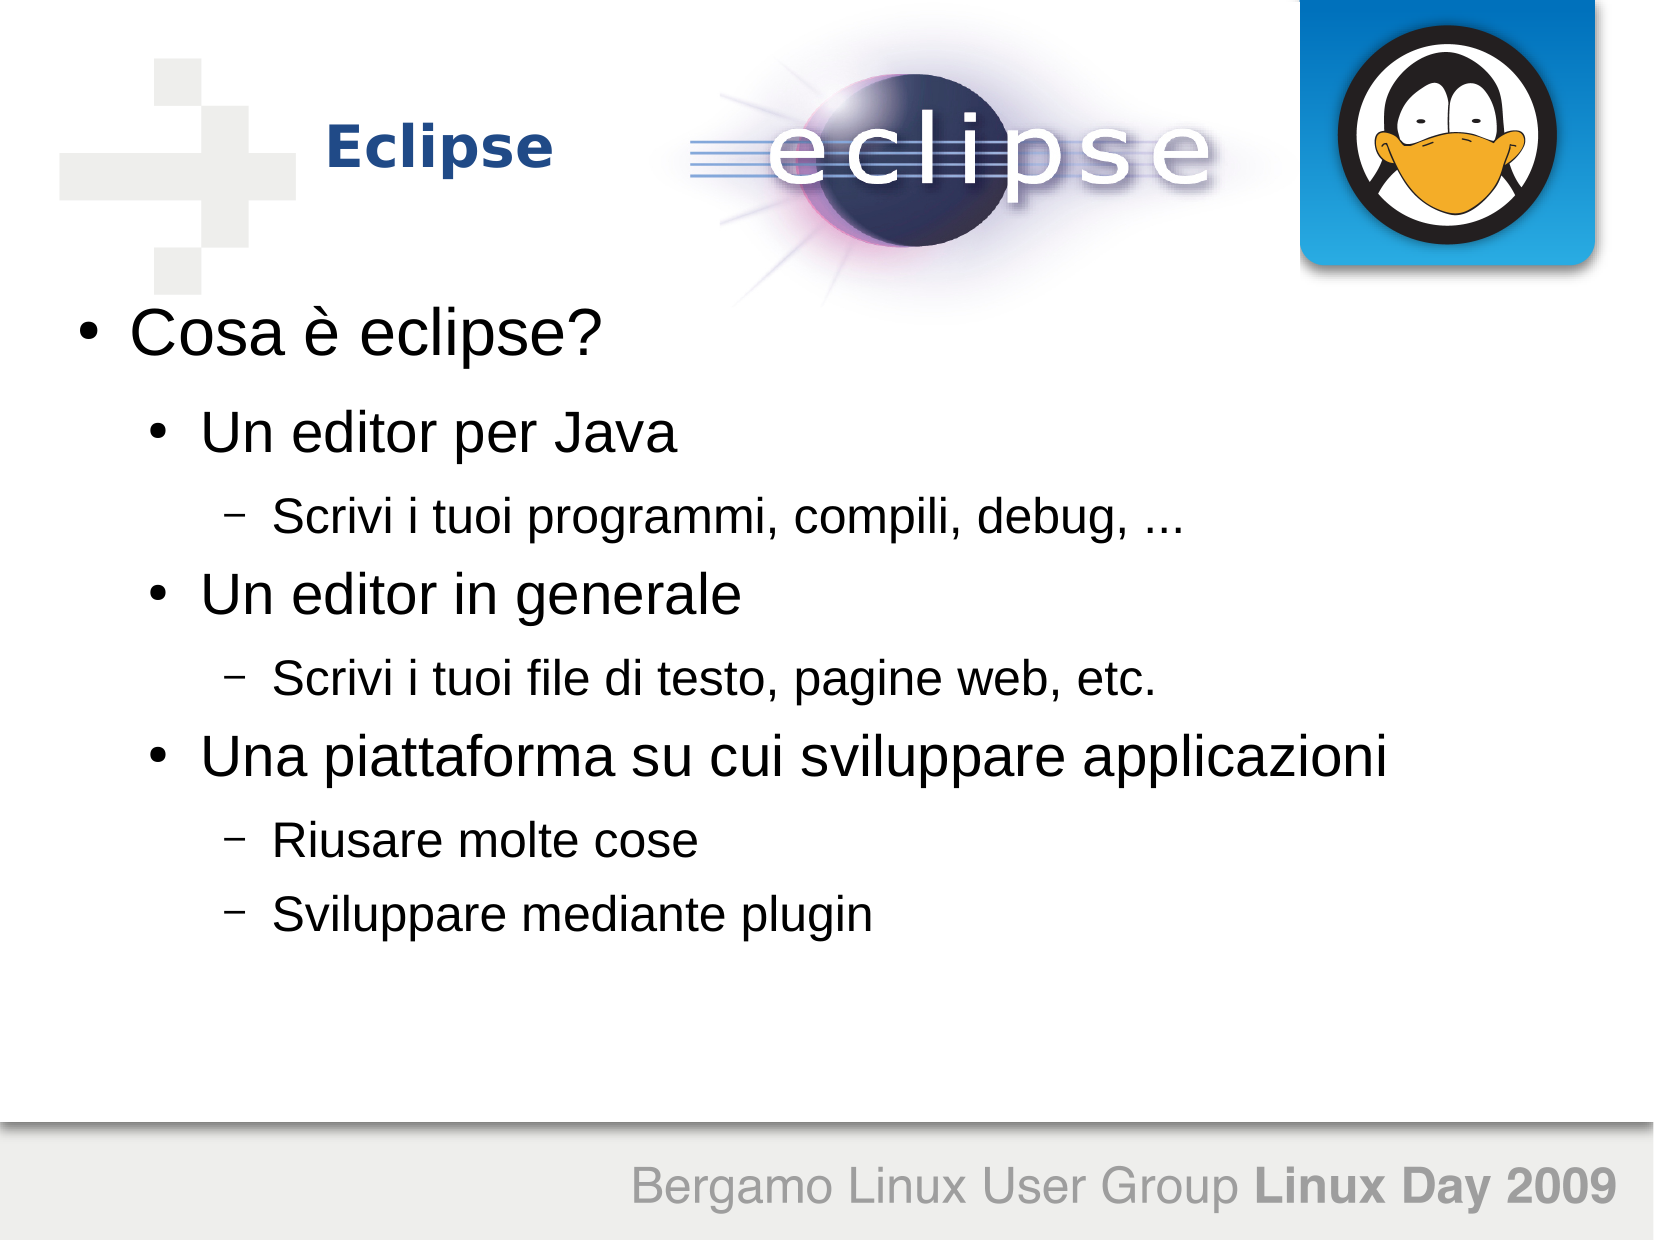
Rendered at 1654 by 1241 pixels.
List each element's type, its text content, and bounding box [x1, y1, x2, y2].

picture [0, 0, 1654, 1240]
list Cosa è eclipse? Un editor per Java Scrivi i tuoi programmi, compili, debug, ... Un editor in generale Scrivi i tuoi file di testo, pagine web, etc. Una piattaforma su cui sviluppare applicazioni Riusare molte cose Sviluppare mediante plugin [59, 295, 1595, 1093]
title Eclipse [324, 58, 649, 237]
